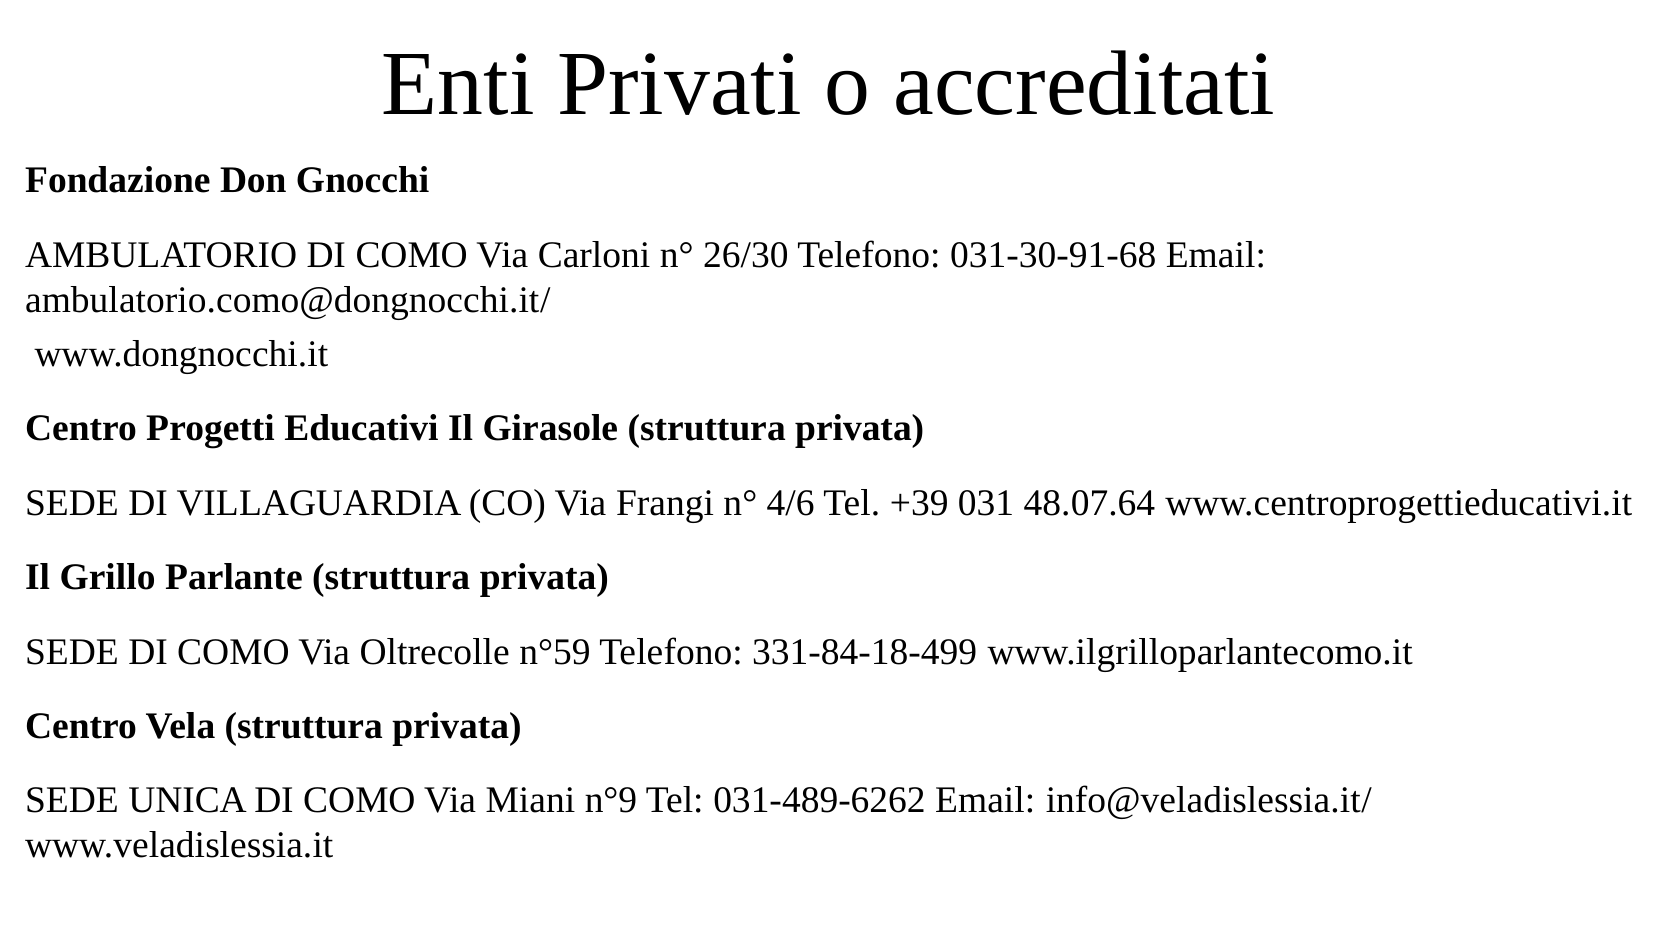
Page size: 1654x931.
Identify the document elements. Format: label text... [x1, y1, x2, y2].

title Enti Privati o accreditati [85, 0, 1574, 155]
list Fondazione Don Gnocchi AMBULATORIO DI COMO Via Carloni n° 26/30 Telefono: 031-30-91-68 Email: ambulatorio.como@dongnocchi.it/ www.dongnocchi.it Centro Progetti Educativi Il Girasole (struttura privata) SEDE DI VILLAGUARDIA (CO) Via Frangi n° 4/6 Tel. +39 031 48.07.64 www.centroprogettieducativi.it Il Grillo Parlante (struttura privata) SEDE DI COMO Via Oltrecolle n°59 Telefono: 331-84-18-499 www.ilgrilloparlantecomo.it Centro Vela (struttura privata) SEDE UNICA DI COMO Via Miani n°9 Tel: 031-489-6262 Email: info@veladislessia.it/ www.veladislessia.it [25, 155, 1634, 904]
